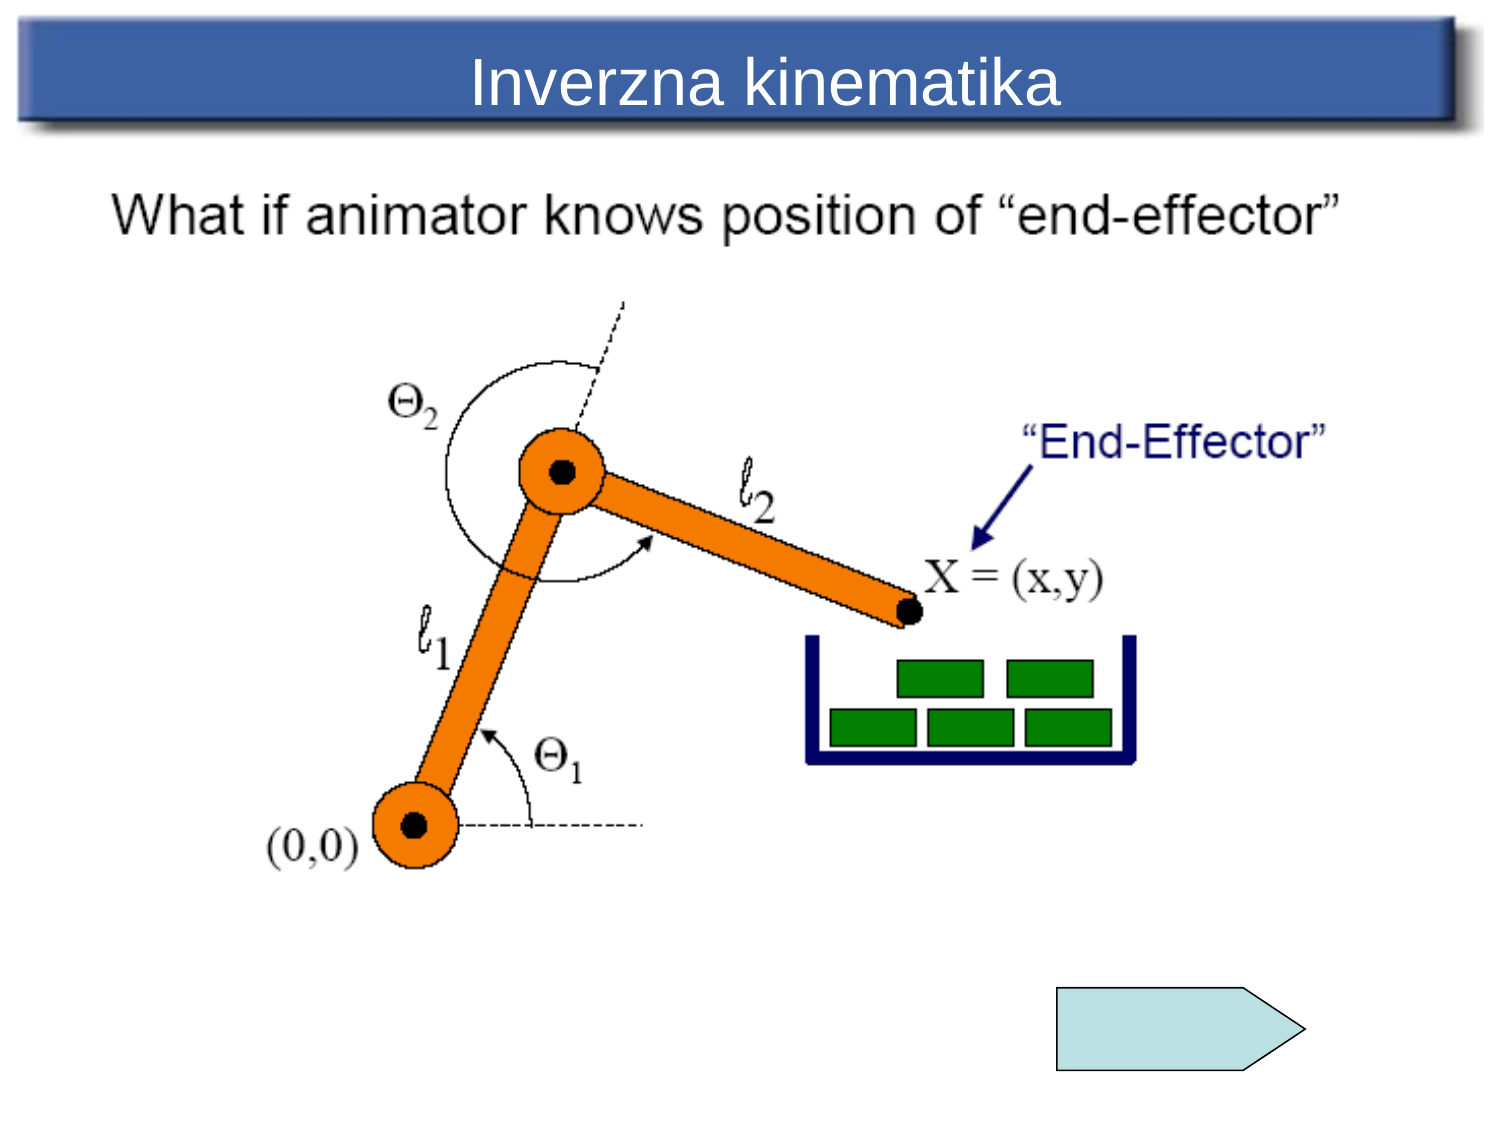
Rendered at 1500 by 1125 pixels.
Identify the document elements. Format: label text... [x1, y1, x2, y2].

text_box [1056, 987, 1306, 1071]
picture [88, 184, 1377, 953]
text_box Inverzna kinematika [454, 30, 1077, 127]
picture [16, 13, 1484, 141]
